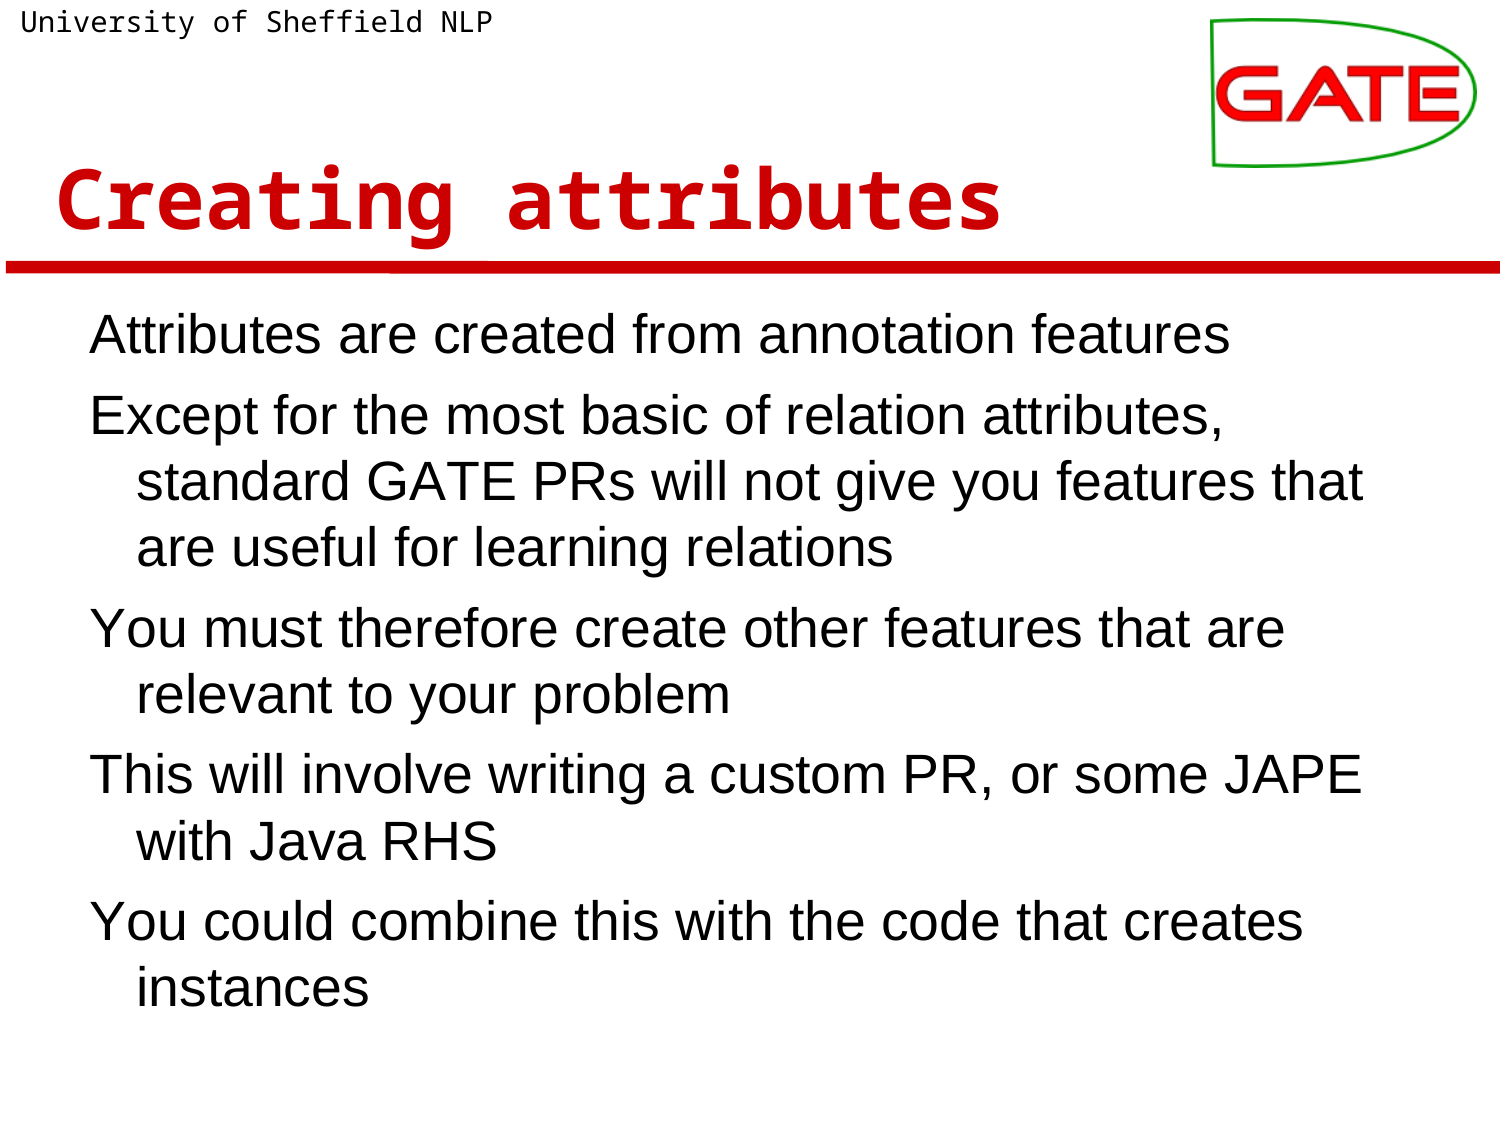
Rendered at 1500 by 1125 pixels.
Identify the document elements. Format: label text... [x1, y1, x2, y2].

picture [1210, 18, 1477, 168]
title Creating attributes [41, 37, 1391, 254]
list Attributes are created from annotation features Except for the most basic of relation attributes, standard GATE PRs will not give you features that are useful for learning relations You must therefore create other features that are relevant to your problem This will involve writing a custom PR, or some JAPE with Java RHS You could combine this with the code that creates instances [74, 290, 1425, 1034]
